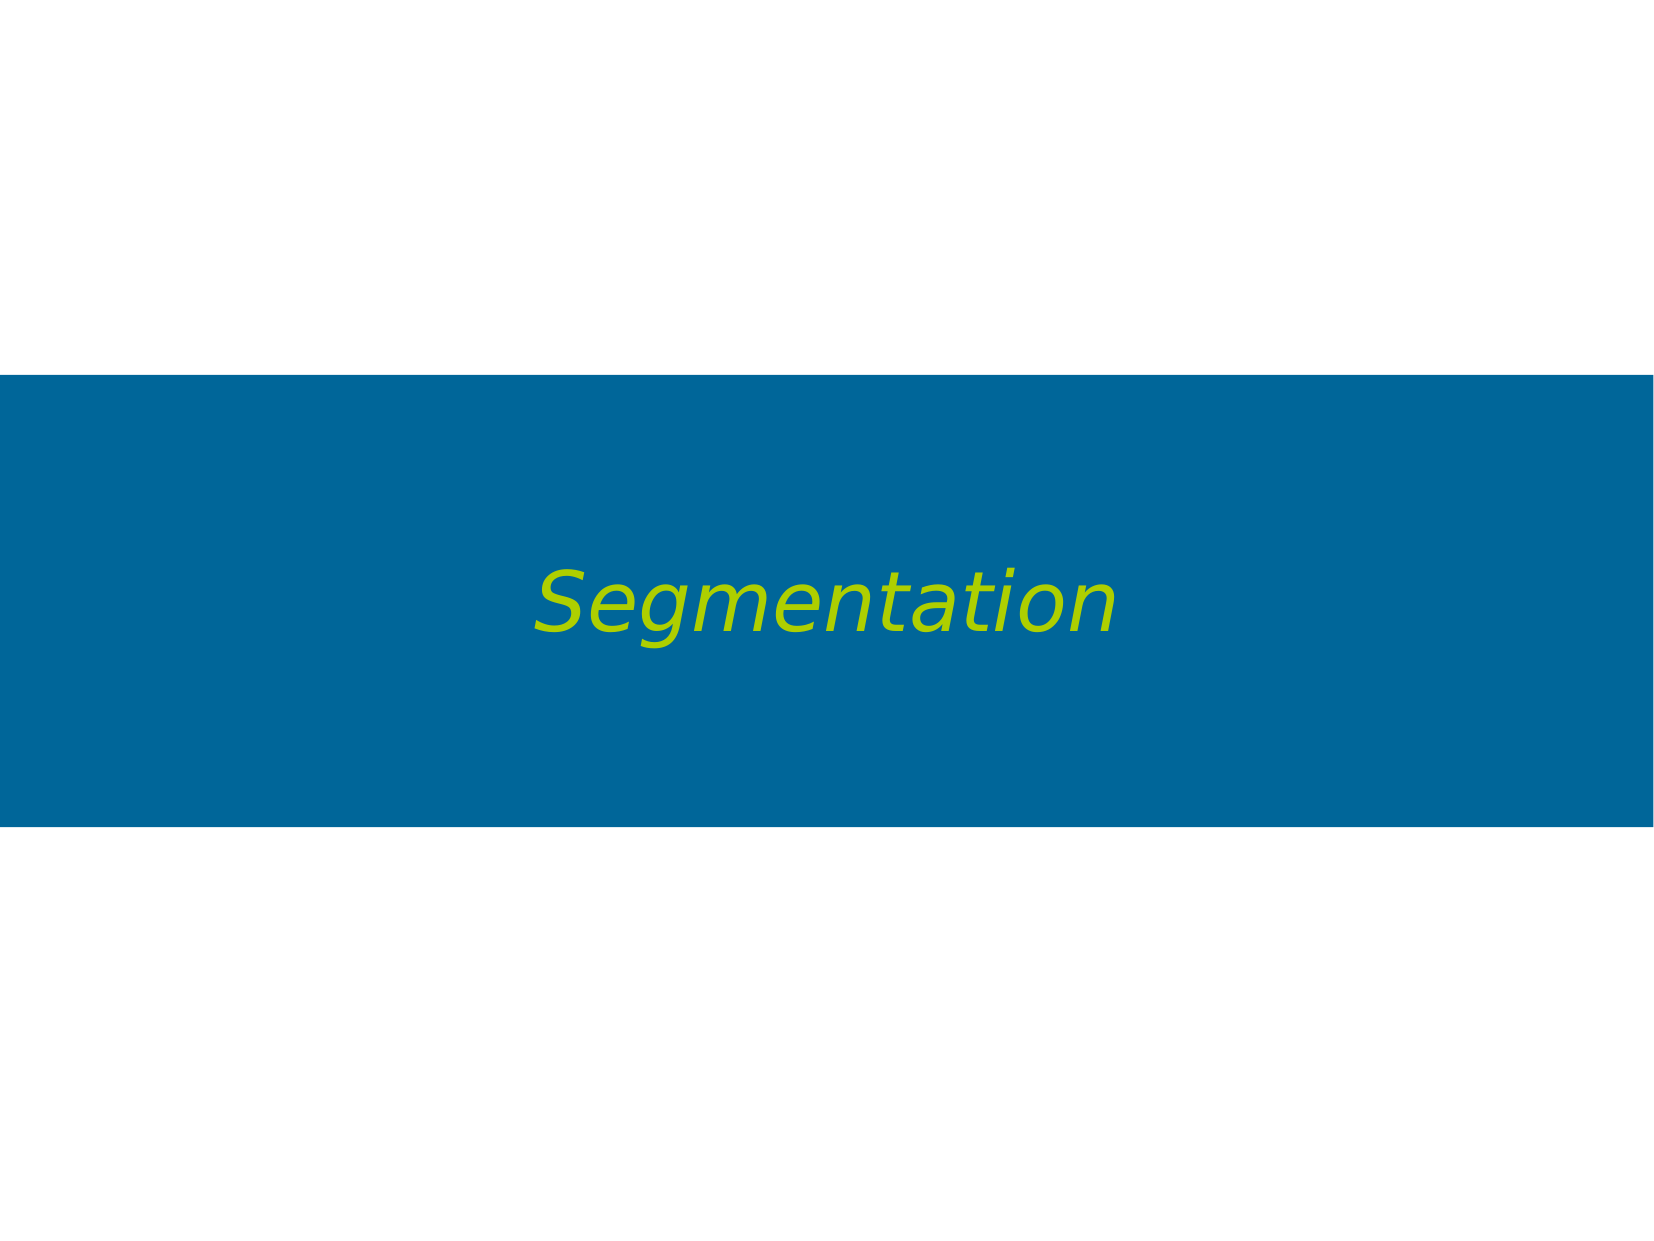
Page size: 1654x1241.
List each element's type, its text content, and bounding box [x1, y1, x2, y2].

text_box Segmentation [505, 450, 1149, 756]
text_box [0, 374, 1654, 828]
